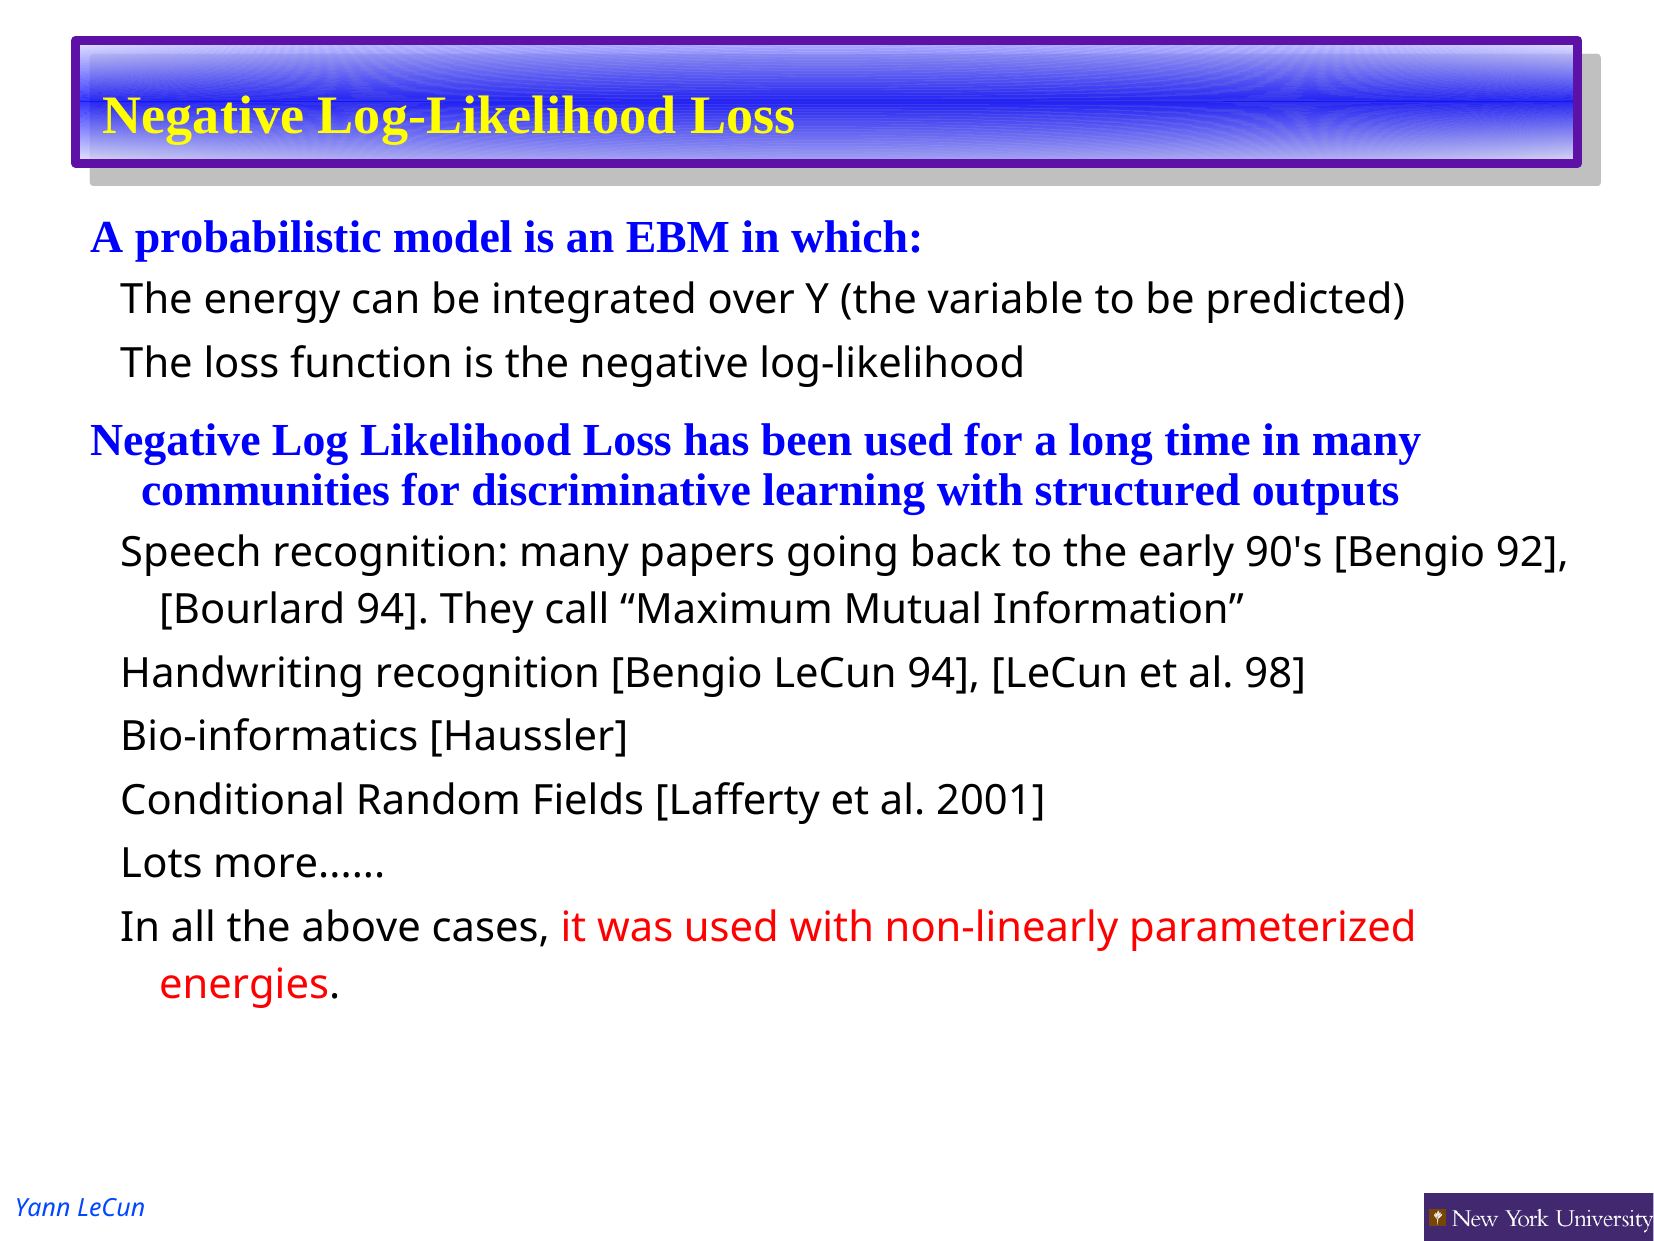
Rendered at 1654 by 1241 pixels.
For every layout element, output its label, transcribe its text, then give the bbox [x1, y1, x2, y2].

picture [1424, 1193, 1654, 1241]
list A probabilistic model is an EBM in which: The energy can be integrated over Y (the variable to be predicted) The loss function is the negative log-likelihood Negative Log Likelihood Loss has been used for a long time in many communities for discriminative learning with structured outputs Speech recognition: many papers going back to the early 90's [Bengio 92], [Bourlard 94]. They call “Maximum Mutual Information” Handwriting recognition [Bengio LeCun 94], [LeCun et al. 98] Bio-informatics [Haussler] Conditional Random Fields [Lafferty et al. 2001] Lots more...... In all the above cases, it was used with non-linearly parameterized energies. [90, 211, 1575, 1089]
title Negative Log-Likelihood Loss [75, 40, 1578, 164]
